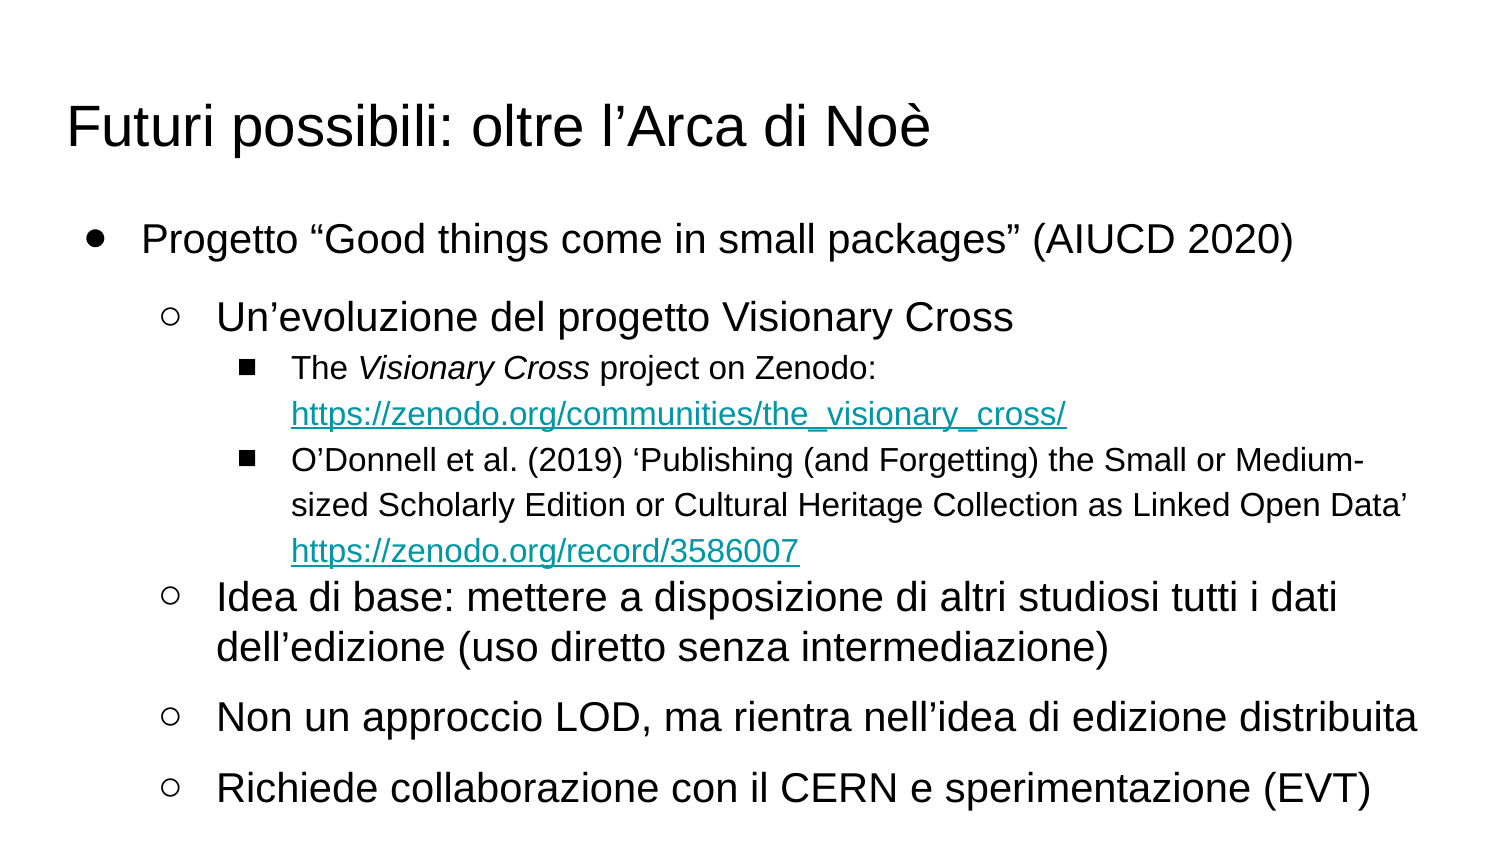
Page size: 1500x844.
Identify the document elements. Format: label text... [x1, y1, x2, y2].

title Futuri possibili: oltre l’Arca di Noè [51, 72, 1449, 167]
list Progetto “Good things come in small packages” (AIUCD 2020) Un’evoluzione del progetto Visionary Cross The Visionary Cross project on Zenodo: https://zenodo.org/communities/the_visionary_cross/ O’Donnell et al. (2019) ‘Publishing (and Forgetting) the Small or Medium-sized Scholarly Edition or Cultural Heritage Collection as Linked Open Data’ https://zenodo.org/record/3586007 Idea di base: mettere a disposizione di altri studiosi tutti i dati dell’edizione (uso diretto senza intermediazione) Non un approccio LOD, ma rientra nell’idea di edizione distribuita Richiede collaborazione con il CERN e sperimentazione (EVT) [51, 189, 1449, 844]
